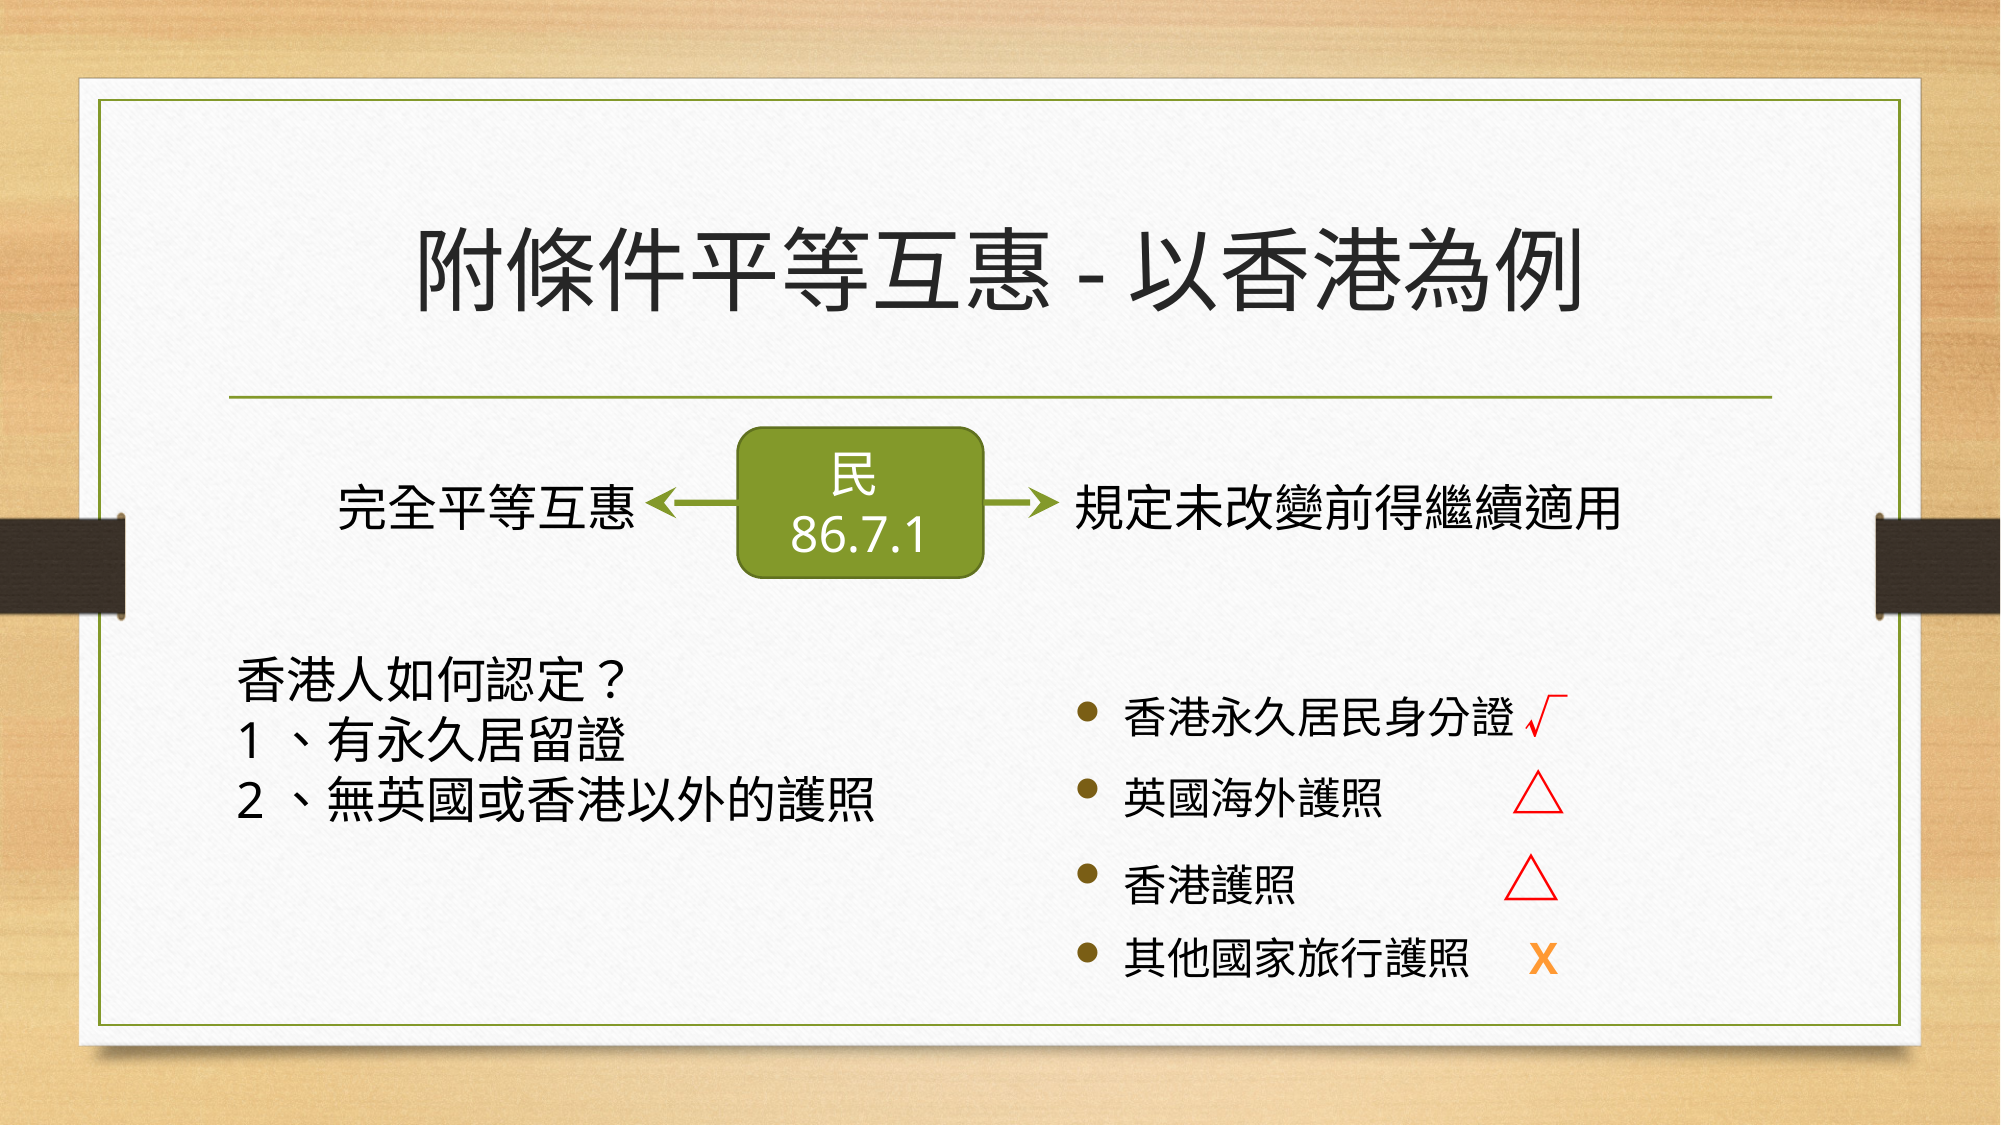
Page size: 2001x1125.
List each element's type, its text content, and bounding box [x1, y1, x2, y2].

title 附條件平等互惠-以香港為例 [212, 161, 1788, 375]
text_box 民86.7.1 [839, 456, 867, 464]
text_box 香港永久居民身分證 √ 英國海外護照 △ 香港護照 △ 其他國家旅行護照 X [1059, 682, 1737, 994]
text_box 規定未改變前得繼續適用 [1059, 468, 1713, 565]
text_box 完全平等互惠 [322, 468, 975, 565]
picture [0, 0, 2001, 1125]
text_box 民86.7.1 [737, 427, 984, 578]
text_box 香港人如何認定？ 1、有永久居留證 2、無英國或香港以外的護照 [221, 641, 892, 837]
